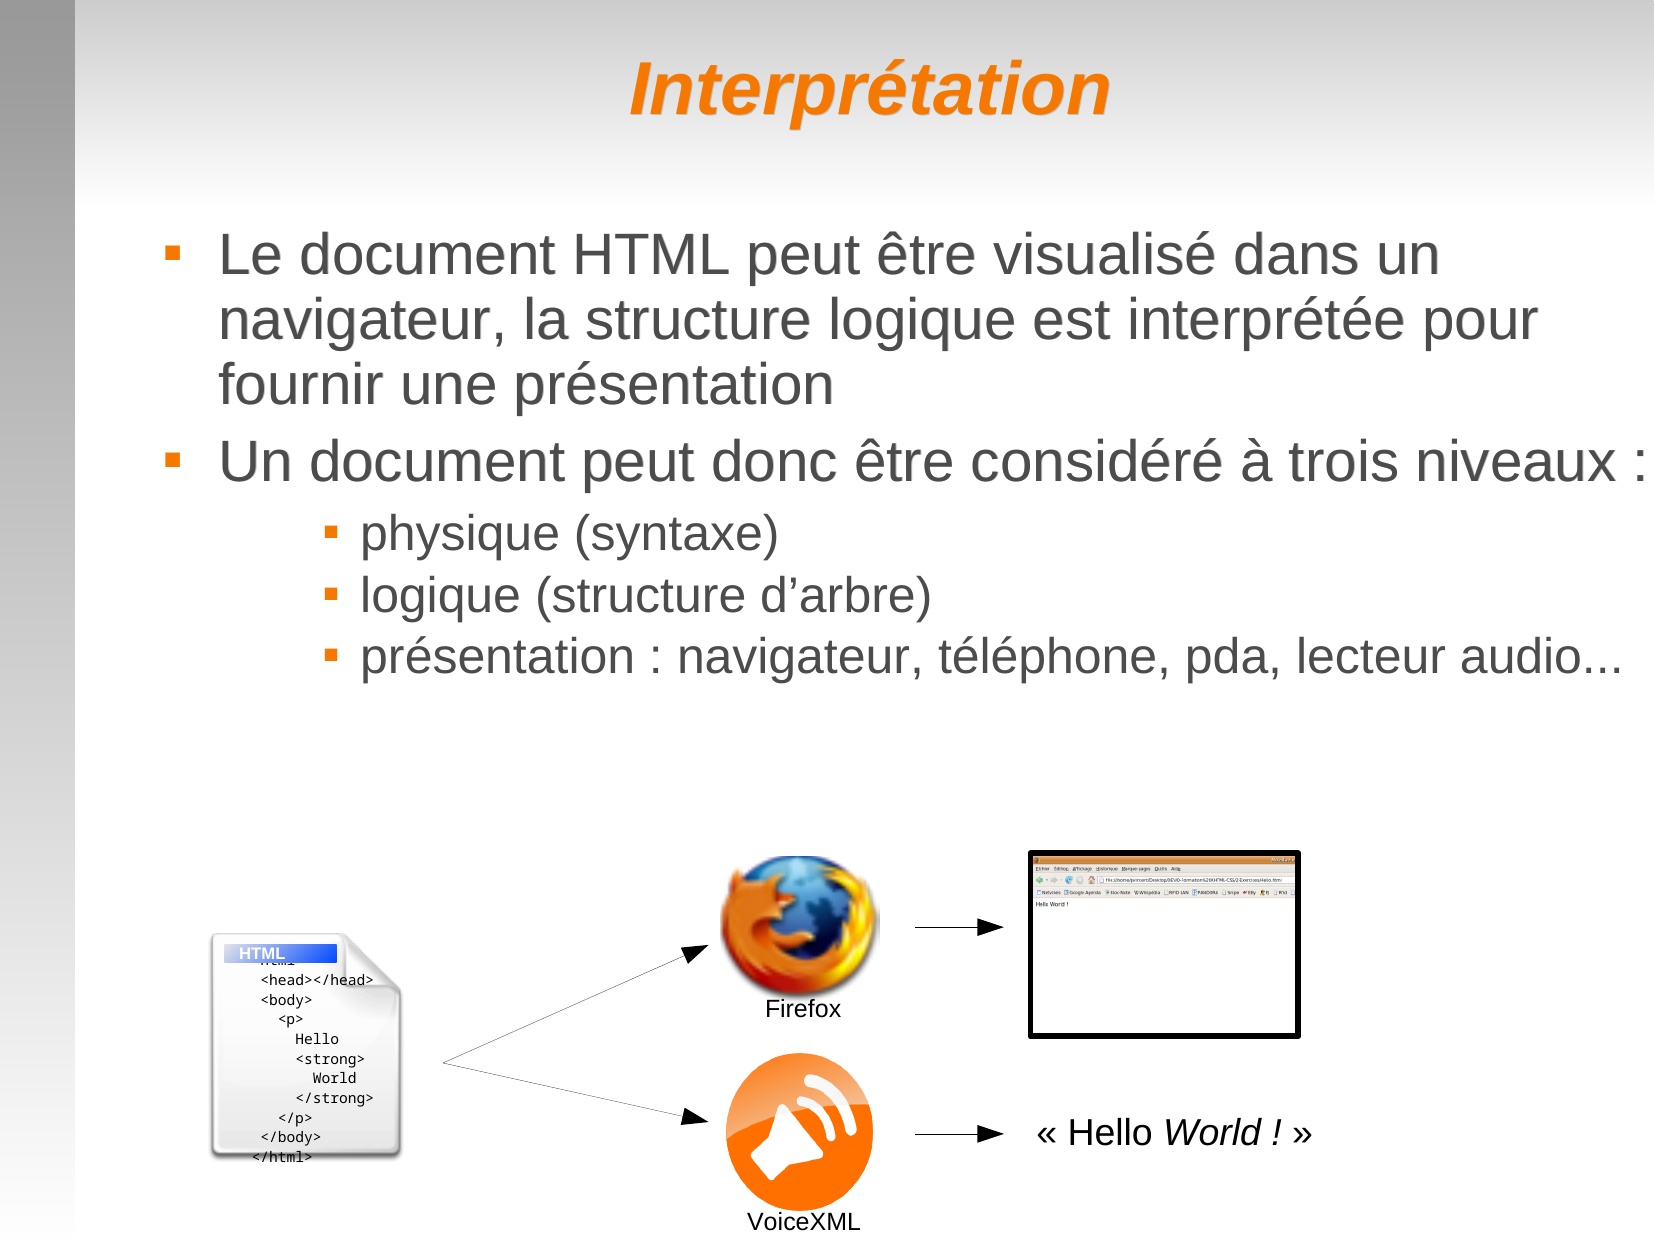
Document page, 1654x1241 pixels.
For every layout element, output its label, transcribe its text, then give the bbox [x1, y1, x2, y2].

picture [1033, 856, 1296, 1034]
text_box Firefox [750, 987, 857, 1034]
list Le document HTML peut être visualisé dans un navigateur, la structure logique est interprétée pour fournir une présentation Un document peut donc être considéré à trois niveaux : physique (syntaxe) logique (structure d’arbre) présentation : navigateur, téléphone, pda, lecteur audio... [147, 221, 1654, 945]
text_box HTML [224, 944, 337, 963]
title Interprétation [88, 0, 1654, 178]
picture [720, 856, 880, 1004]
picture [194, 933, 432, 1164]
text_box VoiceXML [732, 1200, 877, 1241]
text_box « Hello World ! » [1021, 1104, 1329, 1167]
picture [726, 1051, 873, 1211]
